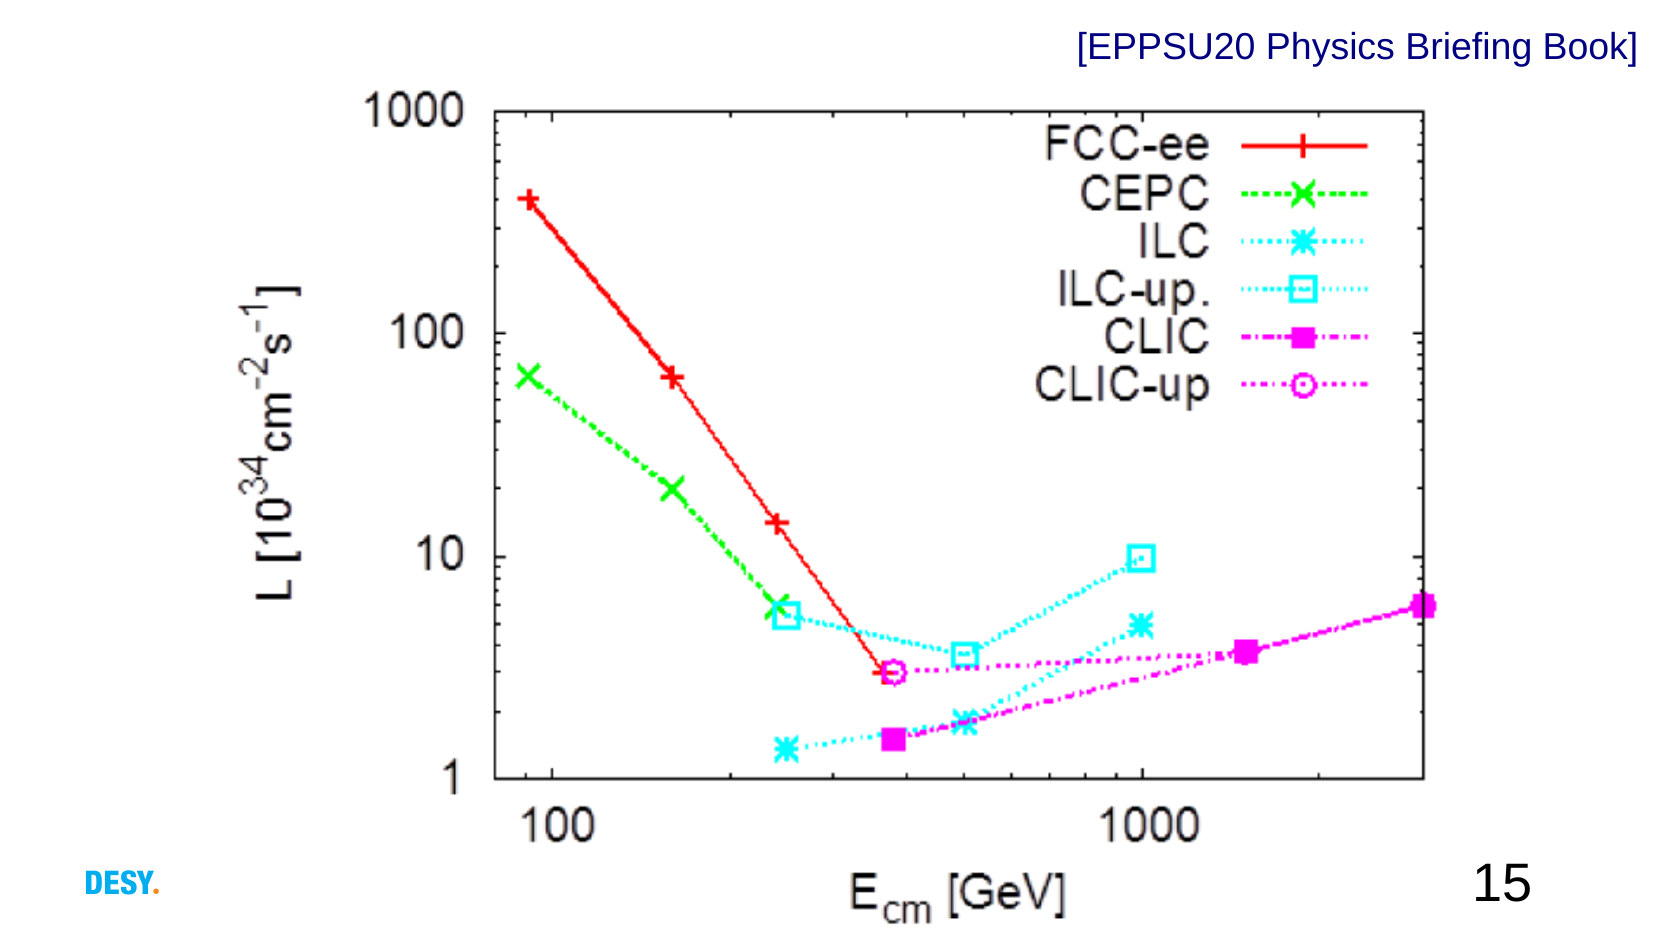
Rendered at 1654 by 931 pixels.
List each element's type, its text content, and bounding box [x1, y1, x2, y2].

text_box [EPPSU20 Physics Briefing Book] [1061, 18, 1654, 76]
picture [224, 81, 1441, 931]
